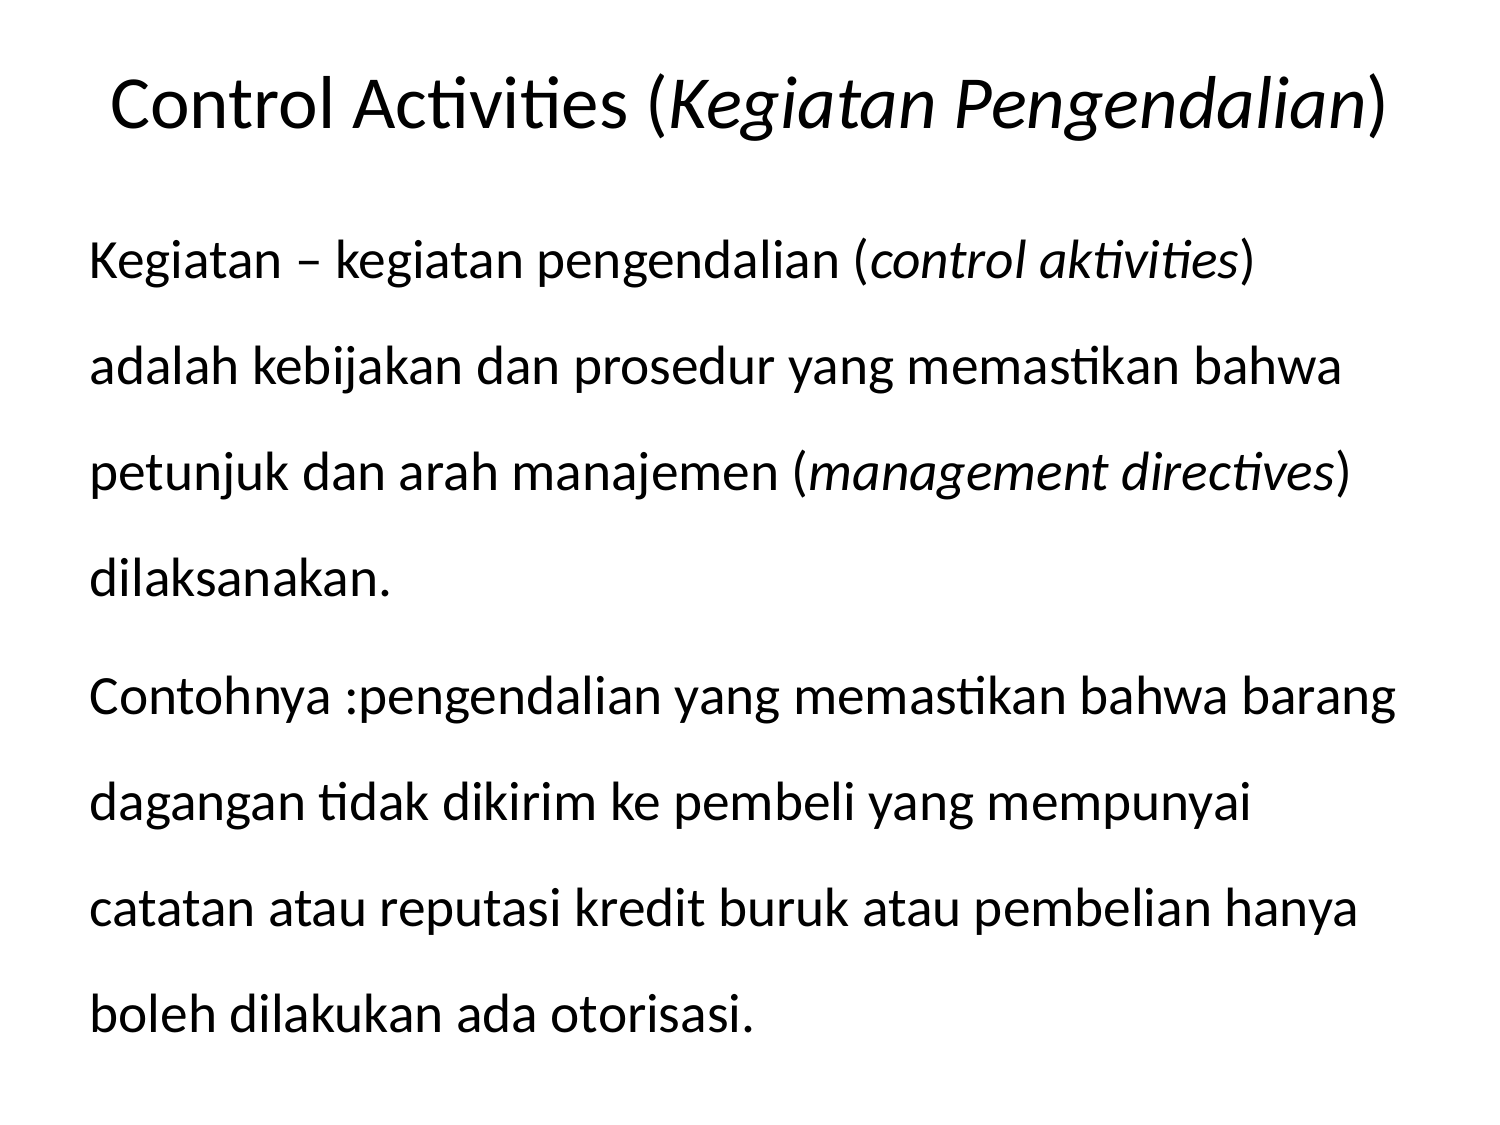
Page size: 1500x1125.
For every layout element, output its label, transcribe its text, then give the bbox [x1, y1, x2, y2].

title Control Activities (Kegiatan Pengendalian) [75, 45, 1425, 153]
list Kegiatan – kegiatan pengendalian (control aktivities) adalah kebijakan dan prosedur yang memastikan bahwa petunjuk dan arah manajemen (management directives) dilaksanakan. Contohnya :pengendalian yang memastikan bahwa barang dagangan tidak dikirim ke pembeli yang mempunyai catatan atau reputasi kredit buruk atau pembelian hanya boleh dilakukan ada otorisasi. [75, 175, 1425, 1067]
